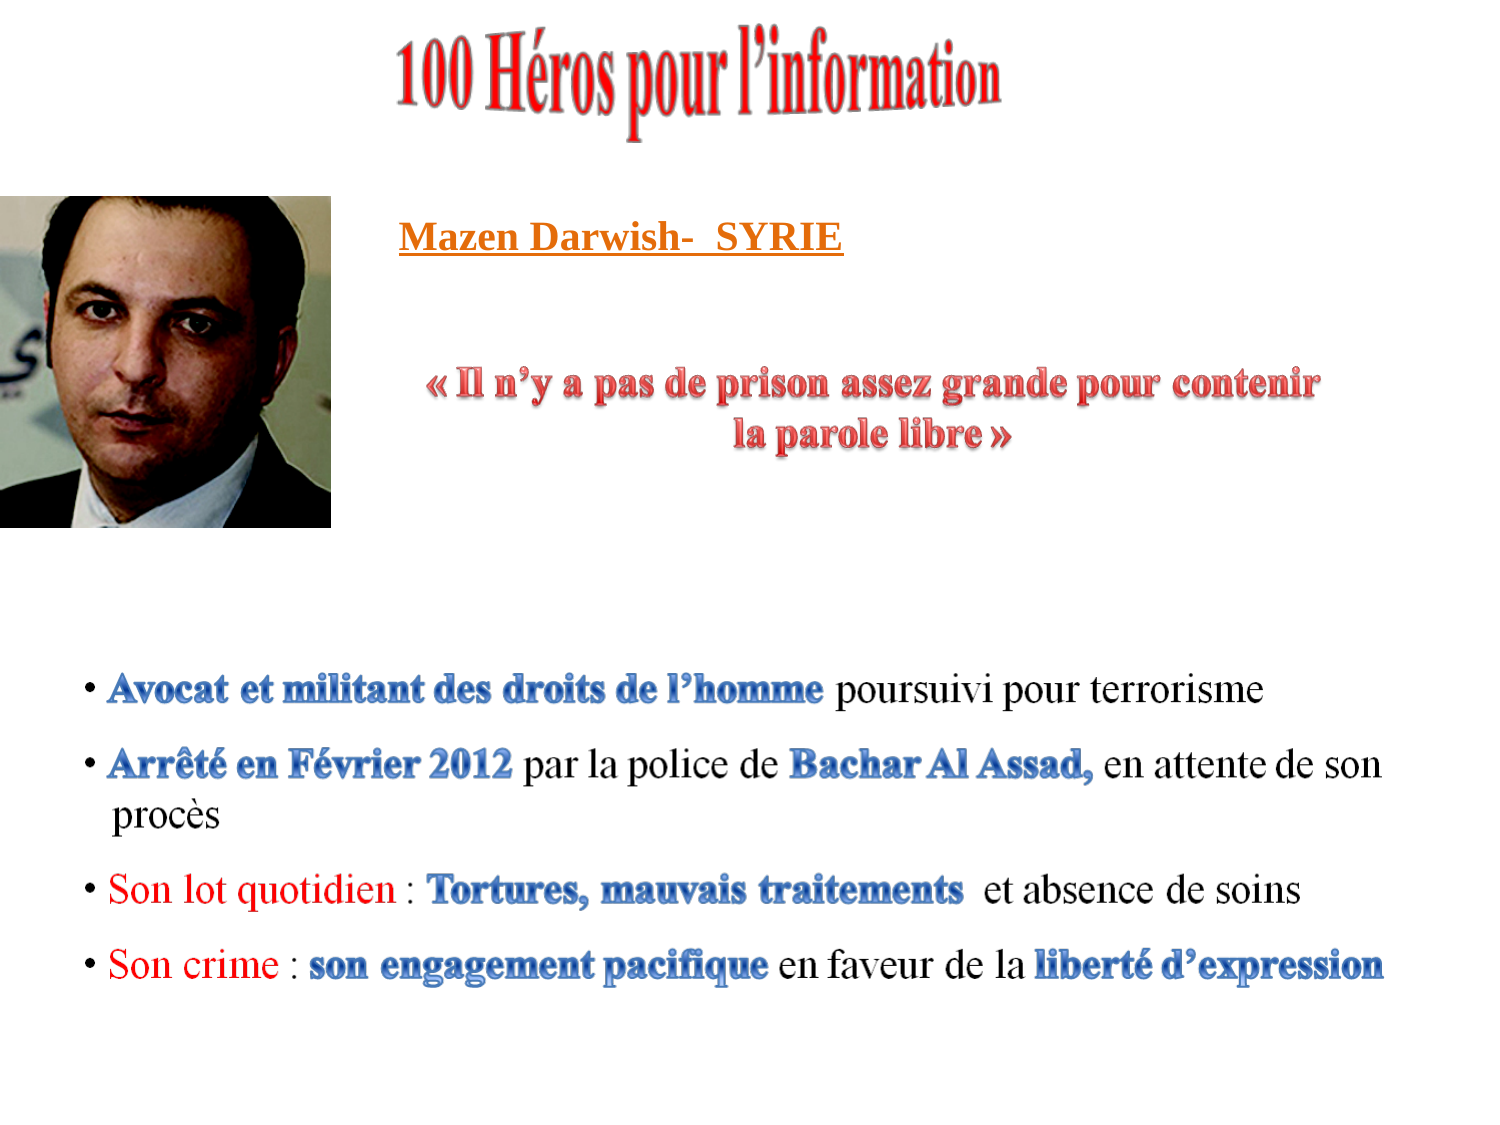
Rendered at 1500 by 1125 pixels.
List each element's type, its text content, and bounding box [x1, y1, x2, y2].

picture [394, 17, 1034, 148]
picture [395, 340, 1361, 467]
text_box Mazen Darwish- SYRIE [383, 201, 1211, 268]
picture [0, 196, 331, 528]
picture [59, 649, 1416, 1000]
